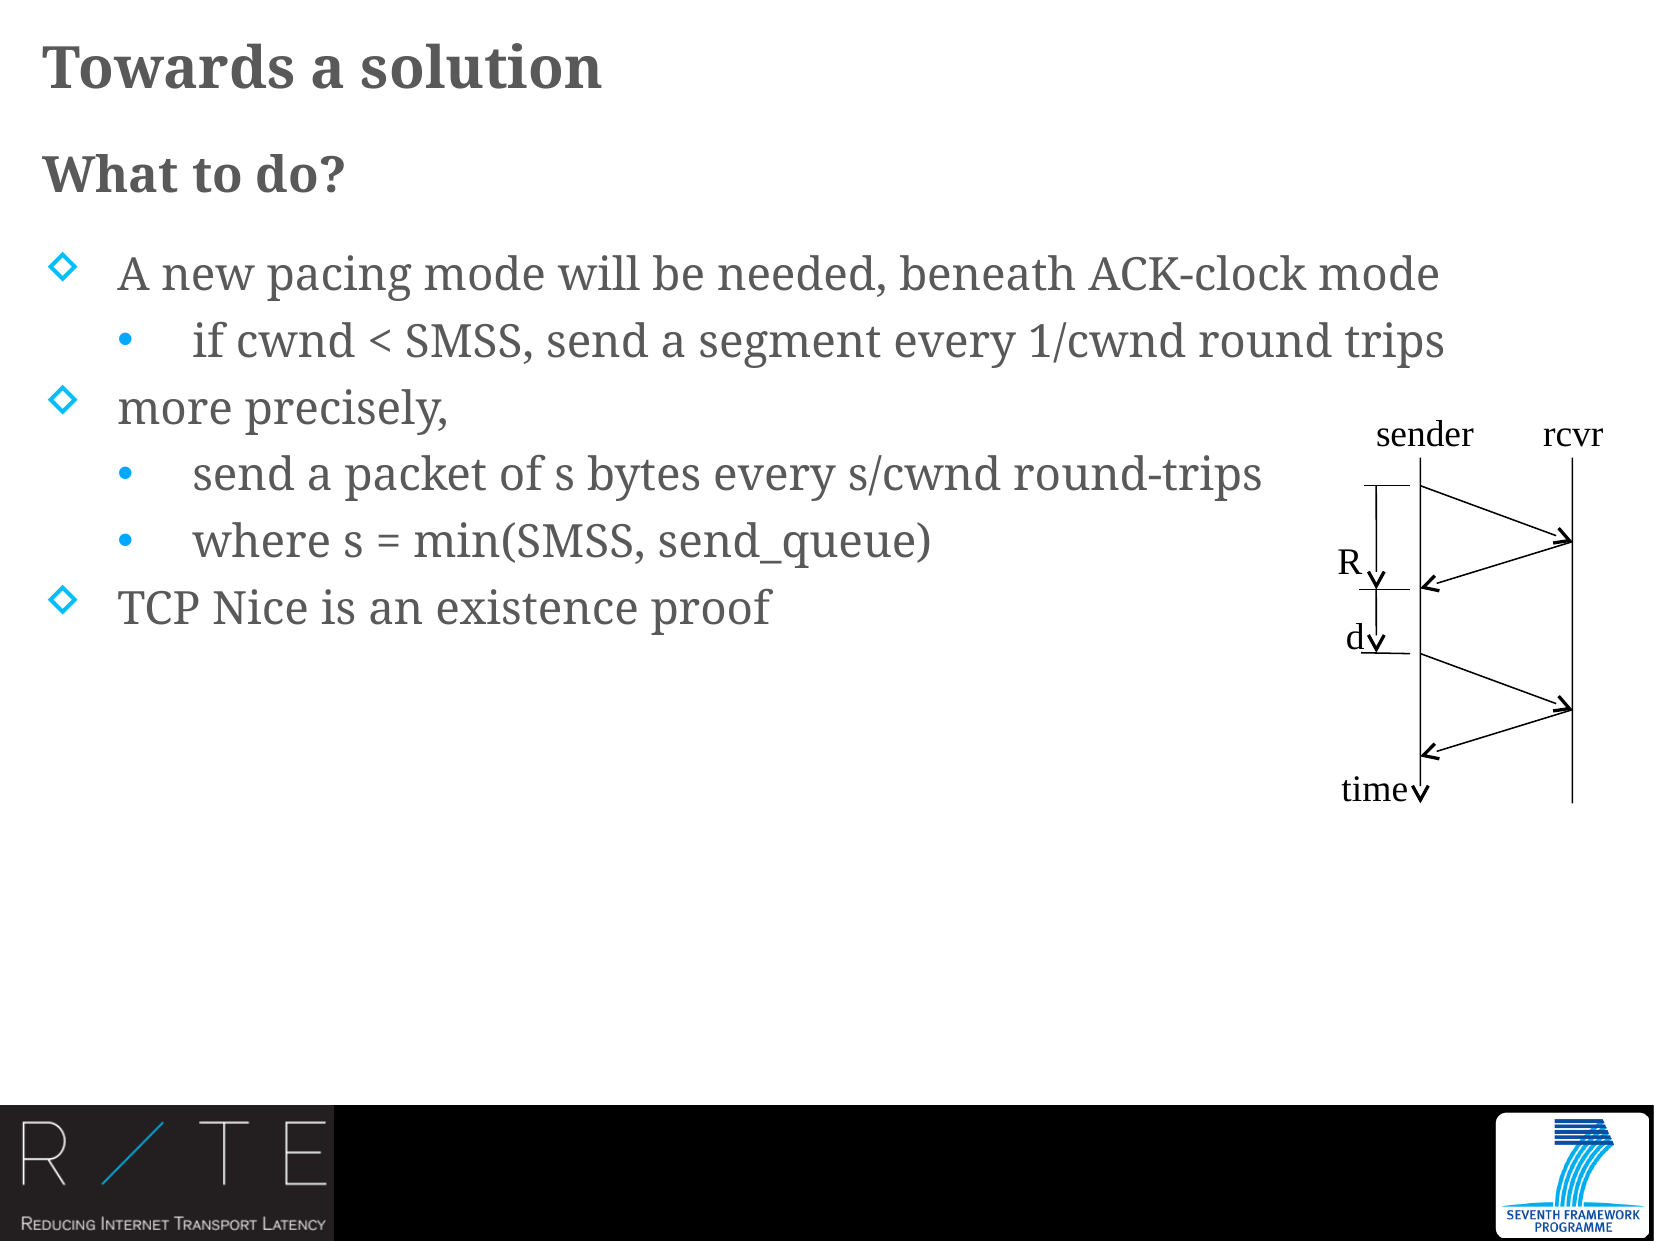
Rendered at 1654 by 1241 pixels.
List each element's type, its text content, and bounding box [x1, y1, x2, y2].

list What to do? [27, 135, 1626, 219]
title Towards a solution [27, 11, 1626, 108]
list A new pacing mode will be needed, beneath ACK-clock mode if cwnd < SMSS, send a segment every 1/cwnd round trips more precisely, send a packet of s bytes every s/cwnd round-trips where s = min(SMSS, send_queue) TCP Nice is an existence proof [27, 237, 1626, 1034]
text_box d [1330, 604, 1380, 665]
text_box rcvr [1528, 401, 1619, 462]
text_box time [1326, 756, 1424, 817]
text_box R [1322, 529, 1378, 590]
text_box sender [1361, 401, 1489, 462]
